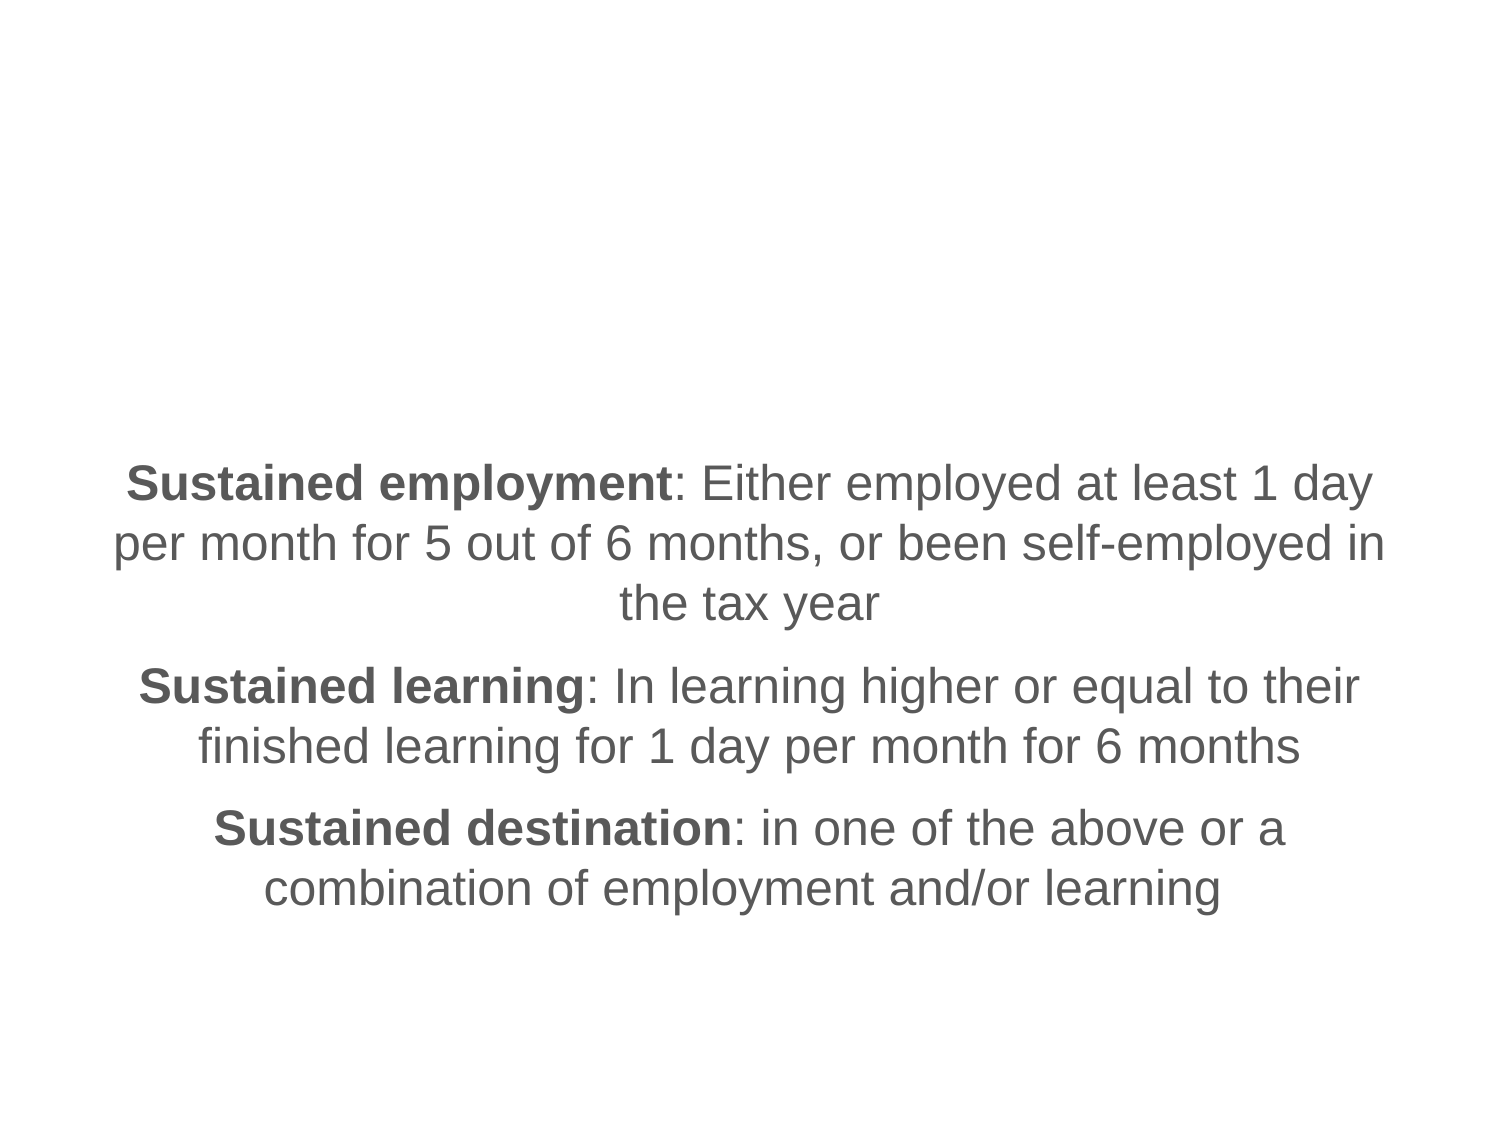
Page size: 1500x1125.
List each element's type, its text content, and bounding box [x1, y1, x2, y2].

title Sustained employment: Either employed at least 1 day per month for 5 out of 6 months, or been self-employed in the tax year Sustained learning: In learning higher or equal to their finished learning for 1 day per month for 6 months Sustained destination: in one of the above or a combination of employment and/or learning [75, 420, 1426, 609]
